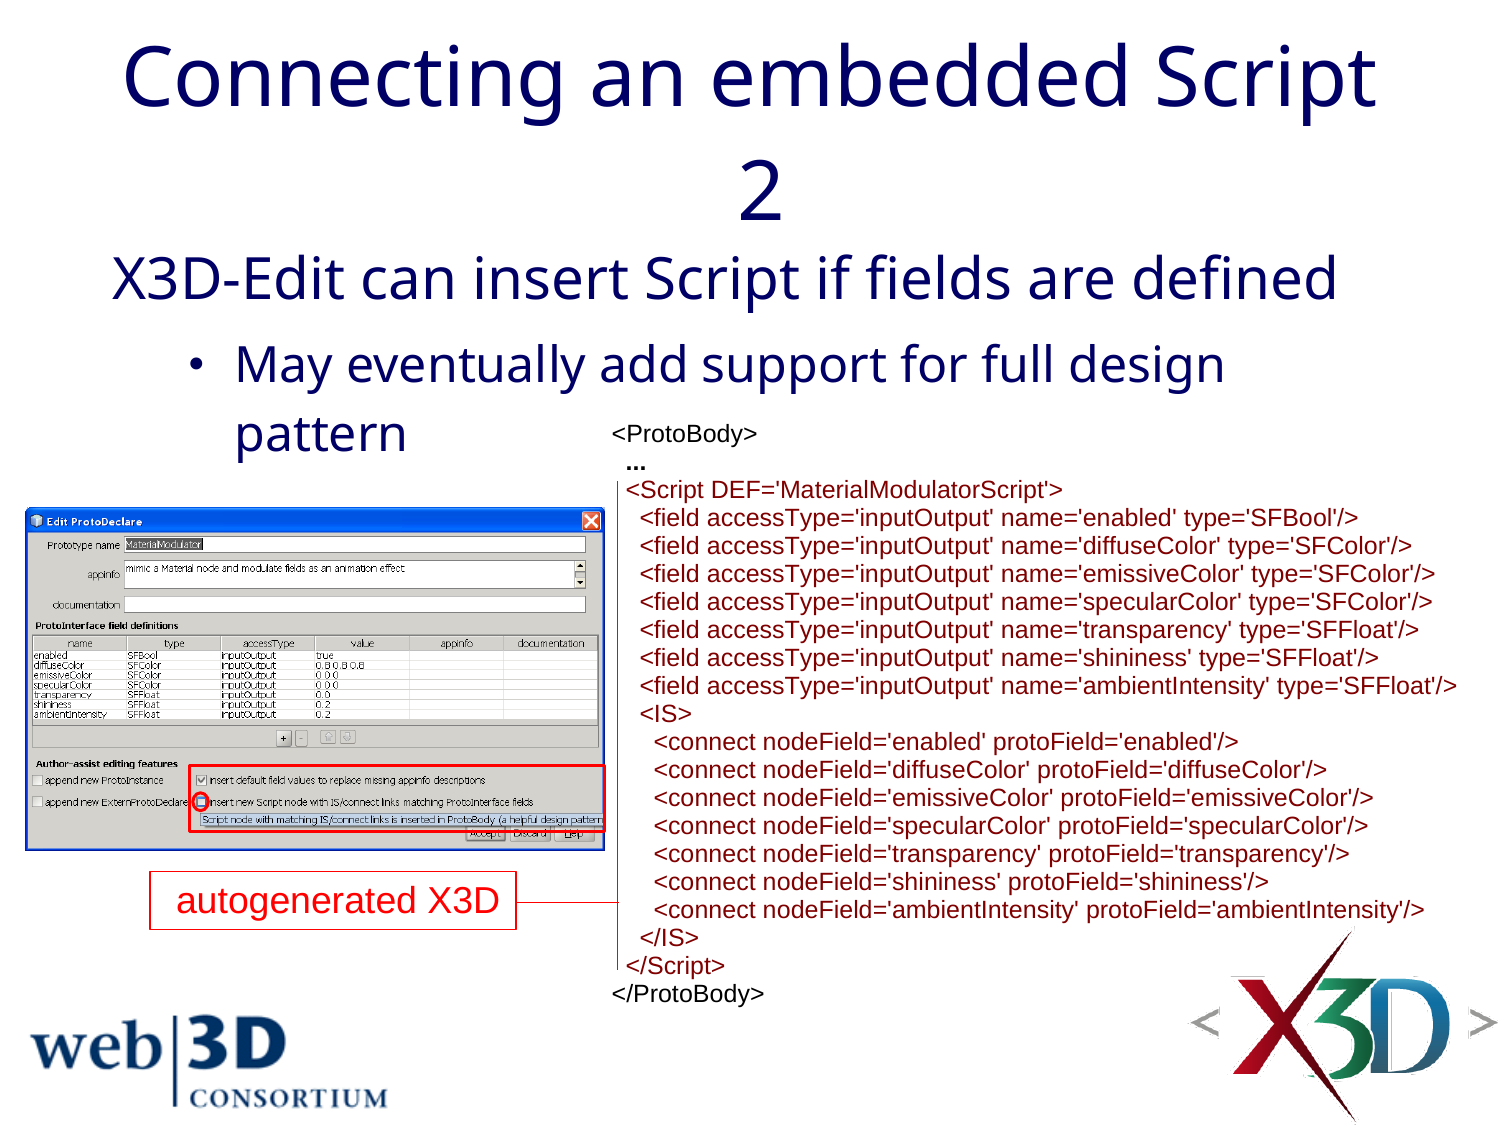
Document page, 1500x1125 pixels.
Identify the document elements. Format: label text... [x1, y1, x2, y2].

picture [25, 507, 554, 851]
picture [195, 795, 206, 808]
list X3D-Edit can insert Script if fields are defined May eventually add support for full design pattern [112, 237, 1388, 451]
picture [12, 998, 413, 1118]
text_box autogenerated X3D [150, 871, 516, 930]
picture [1187, 926, 1500, 1125]
title Connecting an embedded Script 2 [112, 44, 1388, 218]
text_box <ProtoBody> ... <Script DEF='MaterialModulatorScript'> <field accessType='inputOutput' name='enabled' type='SFBool'/> <field accessType='inputOutput' name='diffuseColor' type='SFColor'/> <field accessType='inputOutput' name='emissiveColor' type='SFColor'/> <field accessType='inputOutput' name='specularColor' type='SFColor'/> <field accessType='inputOutput' name='transparency' type='SFFloat'/> <field accessType='inputOutput' name='shininess' type='SFFloat'/> <field accessType='inputOutput' name='ambientIntensity' type='SFFloat'/> <IS> <connect nodeField='enabled' protoField='enabled'/> <connect nodeField='diffuseColor' protoField='diffuseColor'/> <connect nodeField='emissiveColor' protoField='emissiveColor'/> <connect nodeField='specularColor' protoField='specularColor'/> <connect nodeField='transparency' protoField='transparency'/> <connect nodeField='shininess' protoField='shininess'/> <connect nodeField='ambientIntensity' protoField='ambientIntensity'/> </IS> </Script> </ProtoBody> [554, 412, 1493, 1026]
picture [191, 767, 554, 830]
